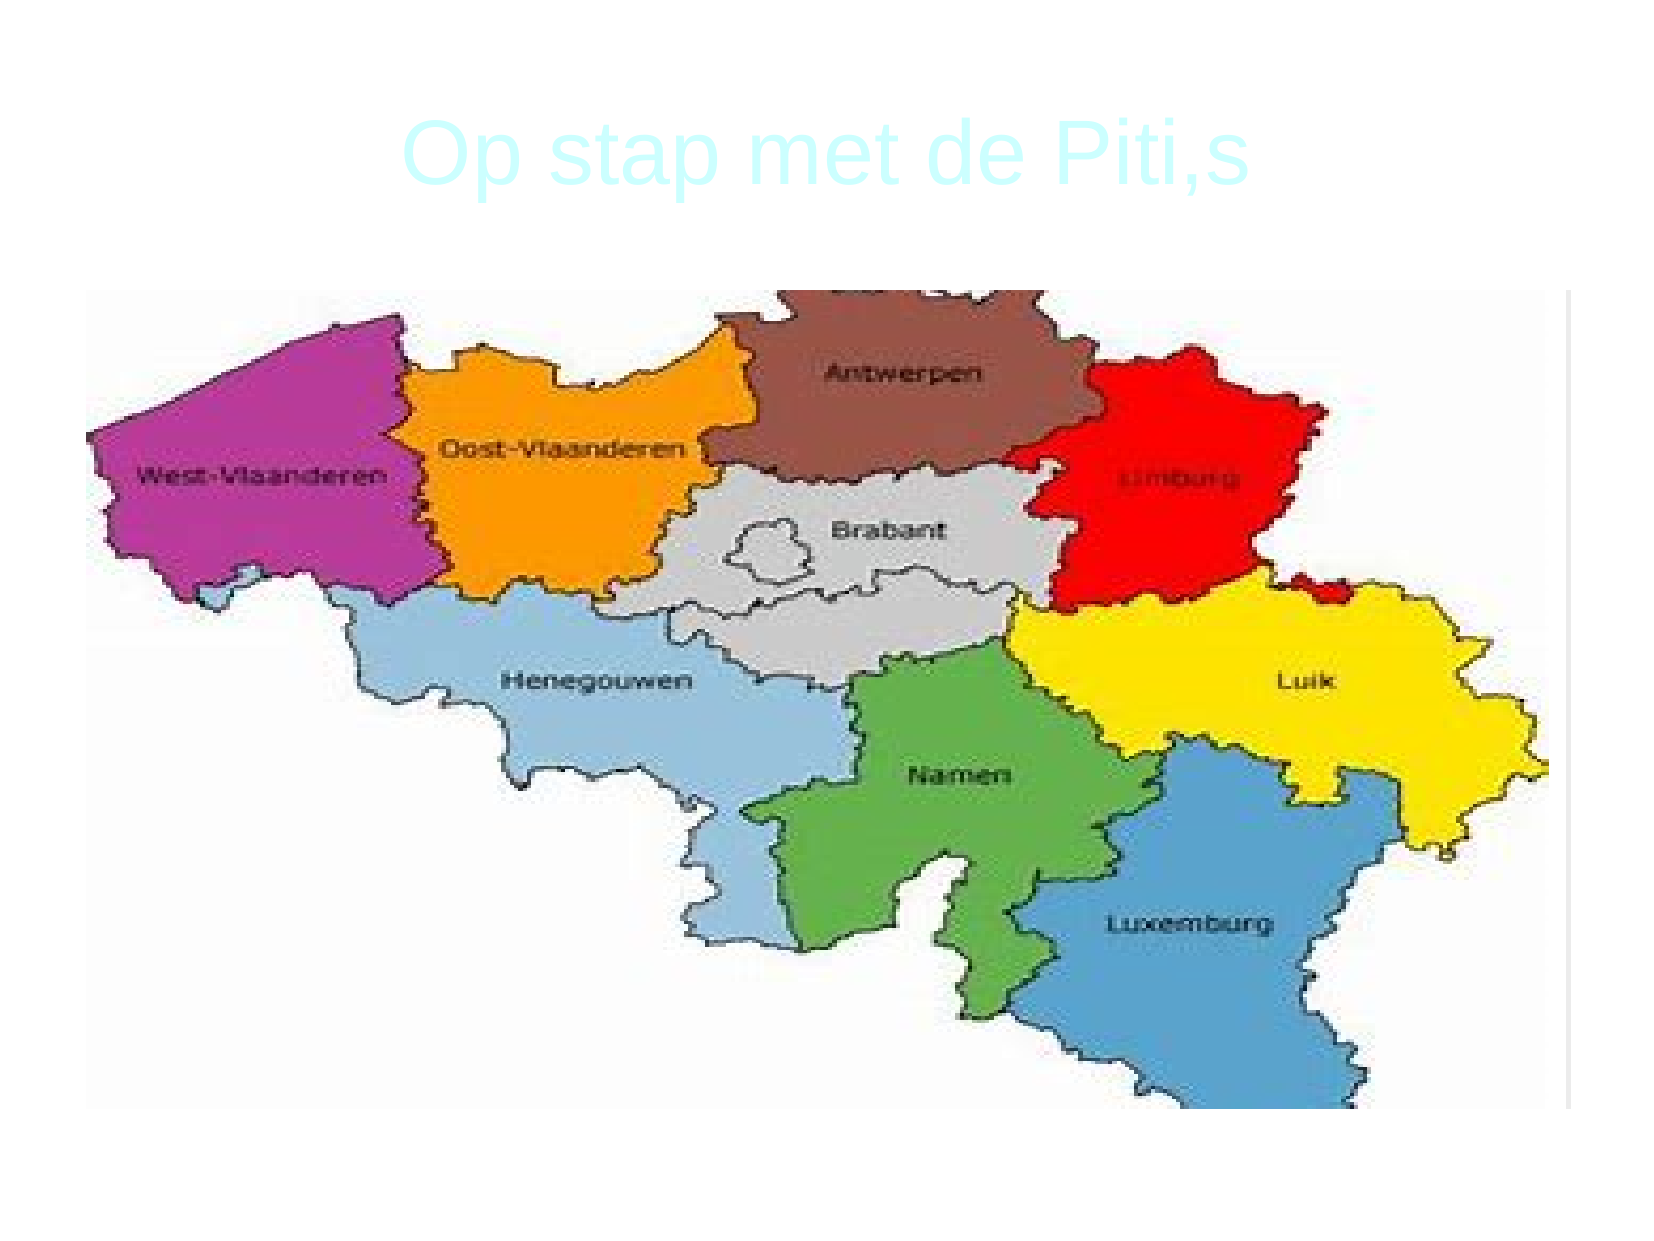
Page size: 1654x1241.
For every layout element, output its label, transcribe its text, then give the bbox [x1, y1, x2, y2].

title Op stap met de Piti,s [82, 49, 1571, 257]
picture [82, 290, 1571, 1109]
